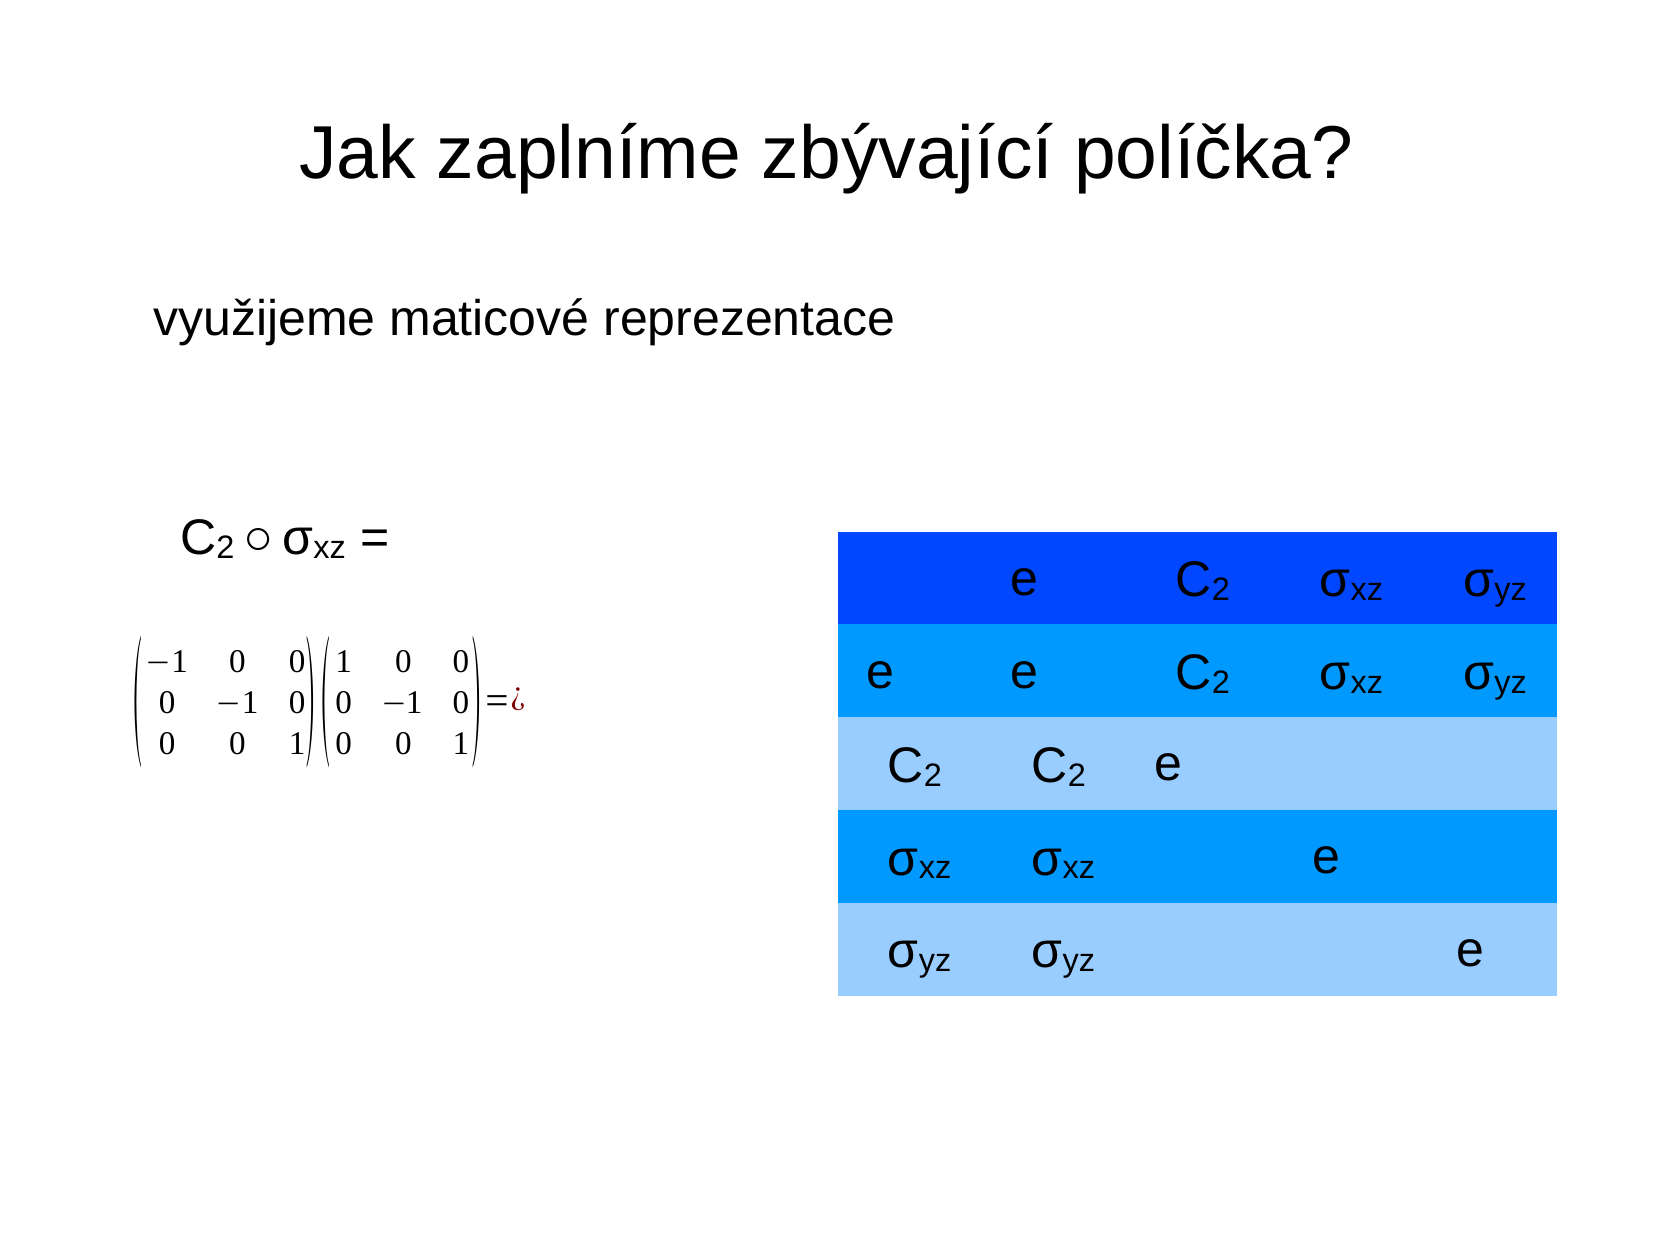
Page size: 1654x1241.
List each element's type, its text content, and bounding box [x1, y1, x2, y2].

table_cell σyz [982, 903, 1126, 996]
table_cell σxz [1270, 624, 1413, 717]
table_cell [1126, 810, 1270, 903]
table_cell σxz [982, 810, 1126, 903]
text_box C2 ○ σxz = [147, 498, 562, 591]
table_cell σxz [838, 810, 982, 903]
table_cell σyz [838, 903, 982, 996]
table_cell C2 [982, 717, 1126, 810]
table_cell [1270, 903, 1413, 996]
table_header [838, 532, 982, 624]
table_header σyz [1413, 532, 1557, 624]
chart [126, 633, 532, 768]
table_cell [1413, 810, 1557, 903]
title Jak zaplníme zbývající políčka? [82, 56, 1571, 250]
table_cell e [1126, 717, 1270, 810]
list využijeme maticové reprezentace [82, 290, 1571, 1094]
table_cell [1270, 717, 1413, 810]
table_cell e [1270, 810, 1413, 903]
table_header e [982, 532, 1126, 624]
table_cell [1126, 903, 1270, 996]
table_cell σyz [1413, 624, 1557, 717]
table_header C2 [1126, 532, 1270, 624]
table_cell C2 [1126, 624, 1270, 717]
table_cell e [838, 624, 982, 717]
table_cell C2 [838, 717, 982, 810]
table_cell e [982, 624, 1126, 717]
table_header σxz [1270, 532, 1413, 624]
table_cell [1413, 717, 1557, 810]
table_cell e [1413, 903, 1557, 996]
